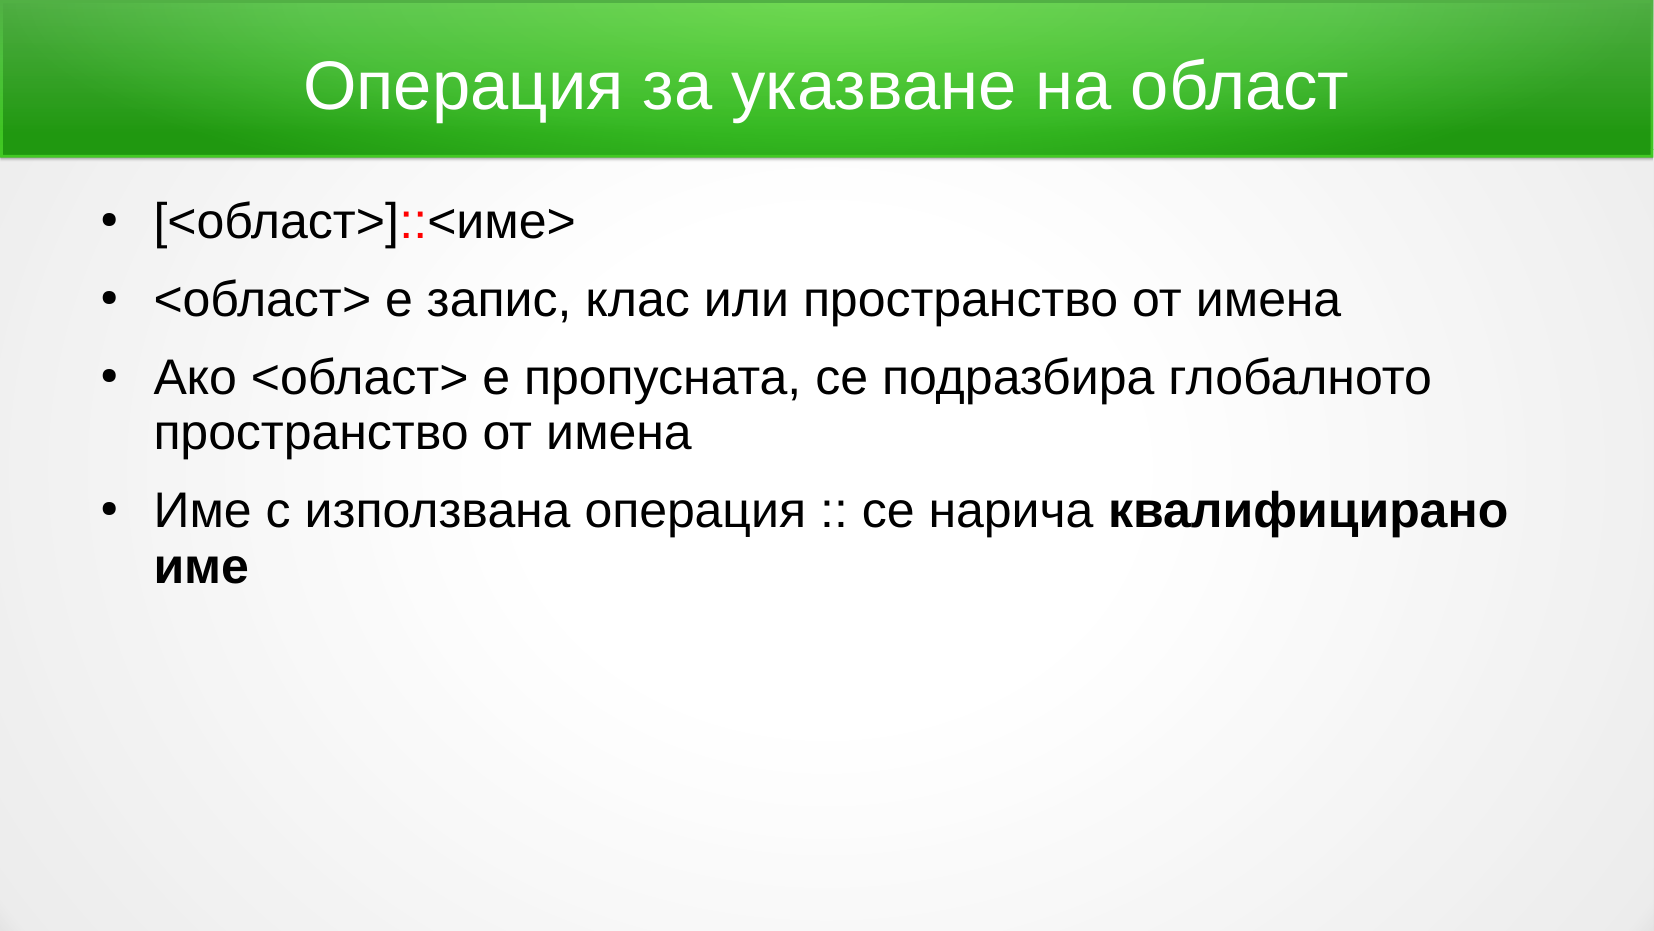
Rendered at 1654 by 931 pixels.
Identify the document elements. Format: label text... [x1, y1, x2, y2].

title Операция за указване на област [82, 37, 1571, 135]
list [<област>]::<име> <област> е запис, клас или пространство от имена Ако <област> е пропусната, се подразбира глобалното пространство от имена Име с използвана операция :: се нарича квалифицирано име [82, 193, 1538, 898]
